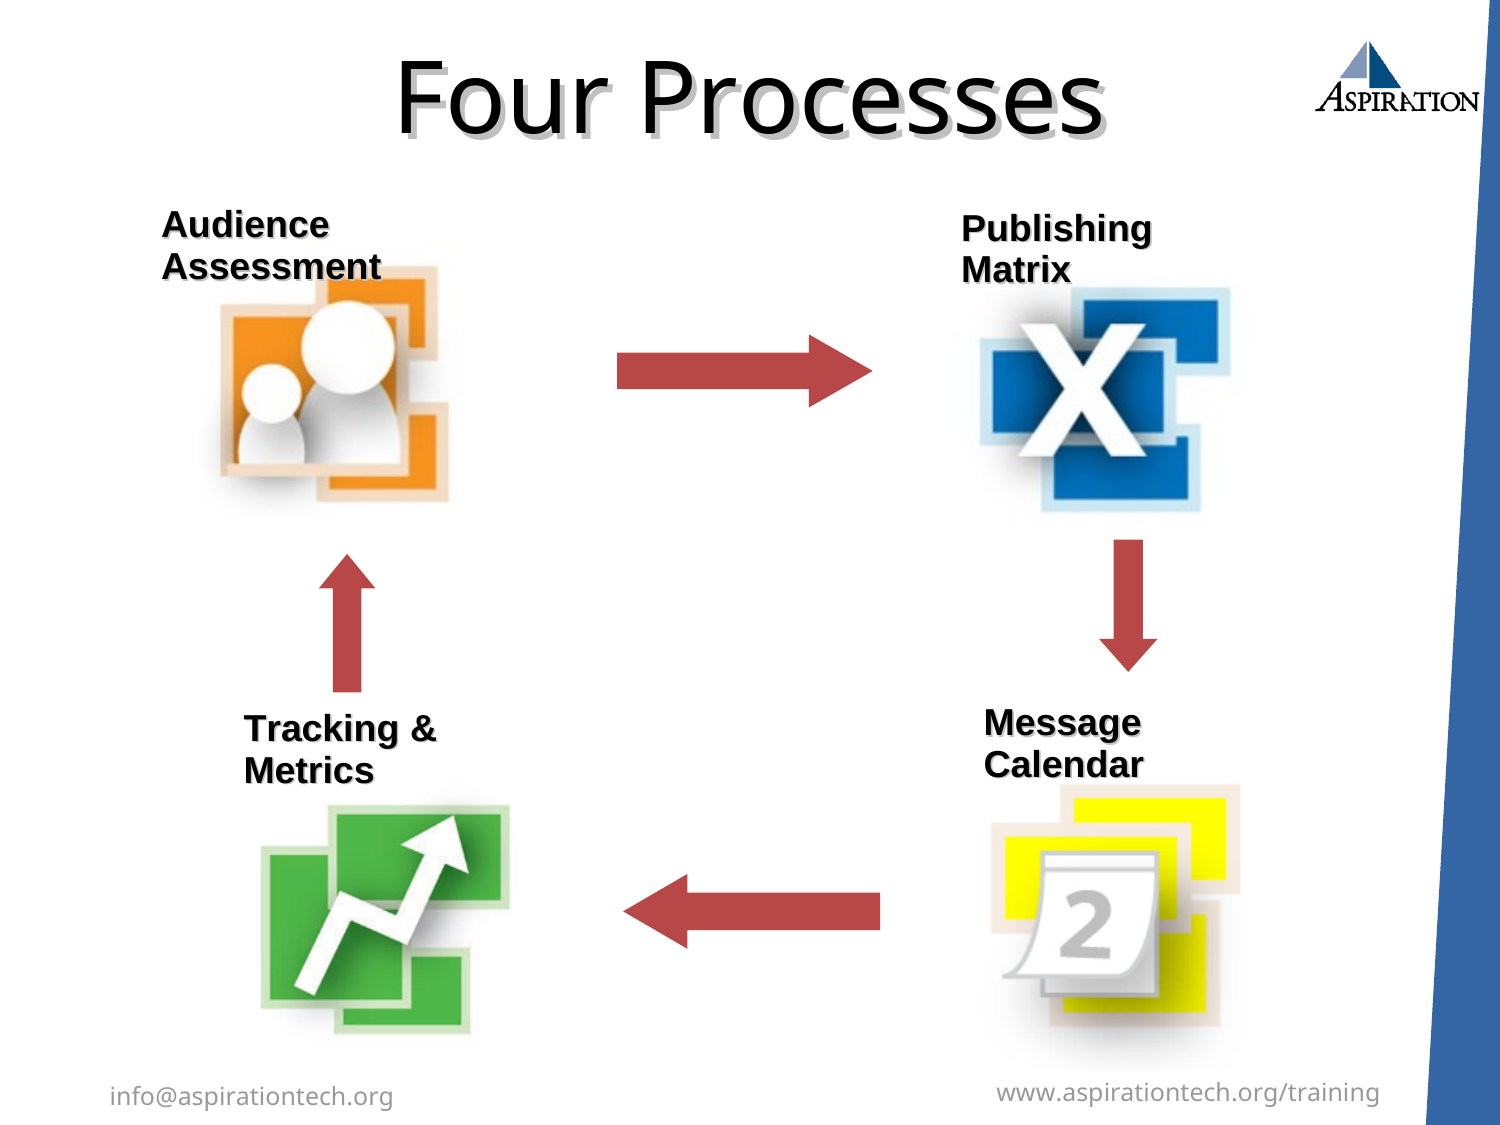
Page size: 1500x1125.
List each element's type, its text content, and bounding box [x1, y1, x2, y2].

text_box Message Calendar [968, 692, 1305, 744]
text_box [318, 553, 376, 693]
text_box [1098, 539, 1158, 672]
picture [949, 780, 1266, 1072]
text_box [617, 334, 873, 408]
title Four Processes [74, 23, 1425, 164]
text_box Publishing Matrix [946, 197, 1274, 250]
text_box [623, 873, 881, 949]
text_box Tracking & Metrics [228, 697, 571, 750]
text_box Audience Assessment [146, 194, 545, 246]
picture [952, 252, 1255, 548]
picture [341, 772, 368, 780]
picture [240, 772, 530, 1062]
picture [183, 246, 487, 536]
picture [1425, 41, 1480, 120]
